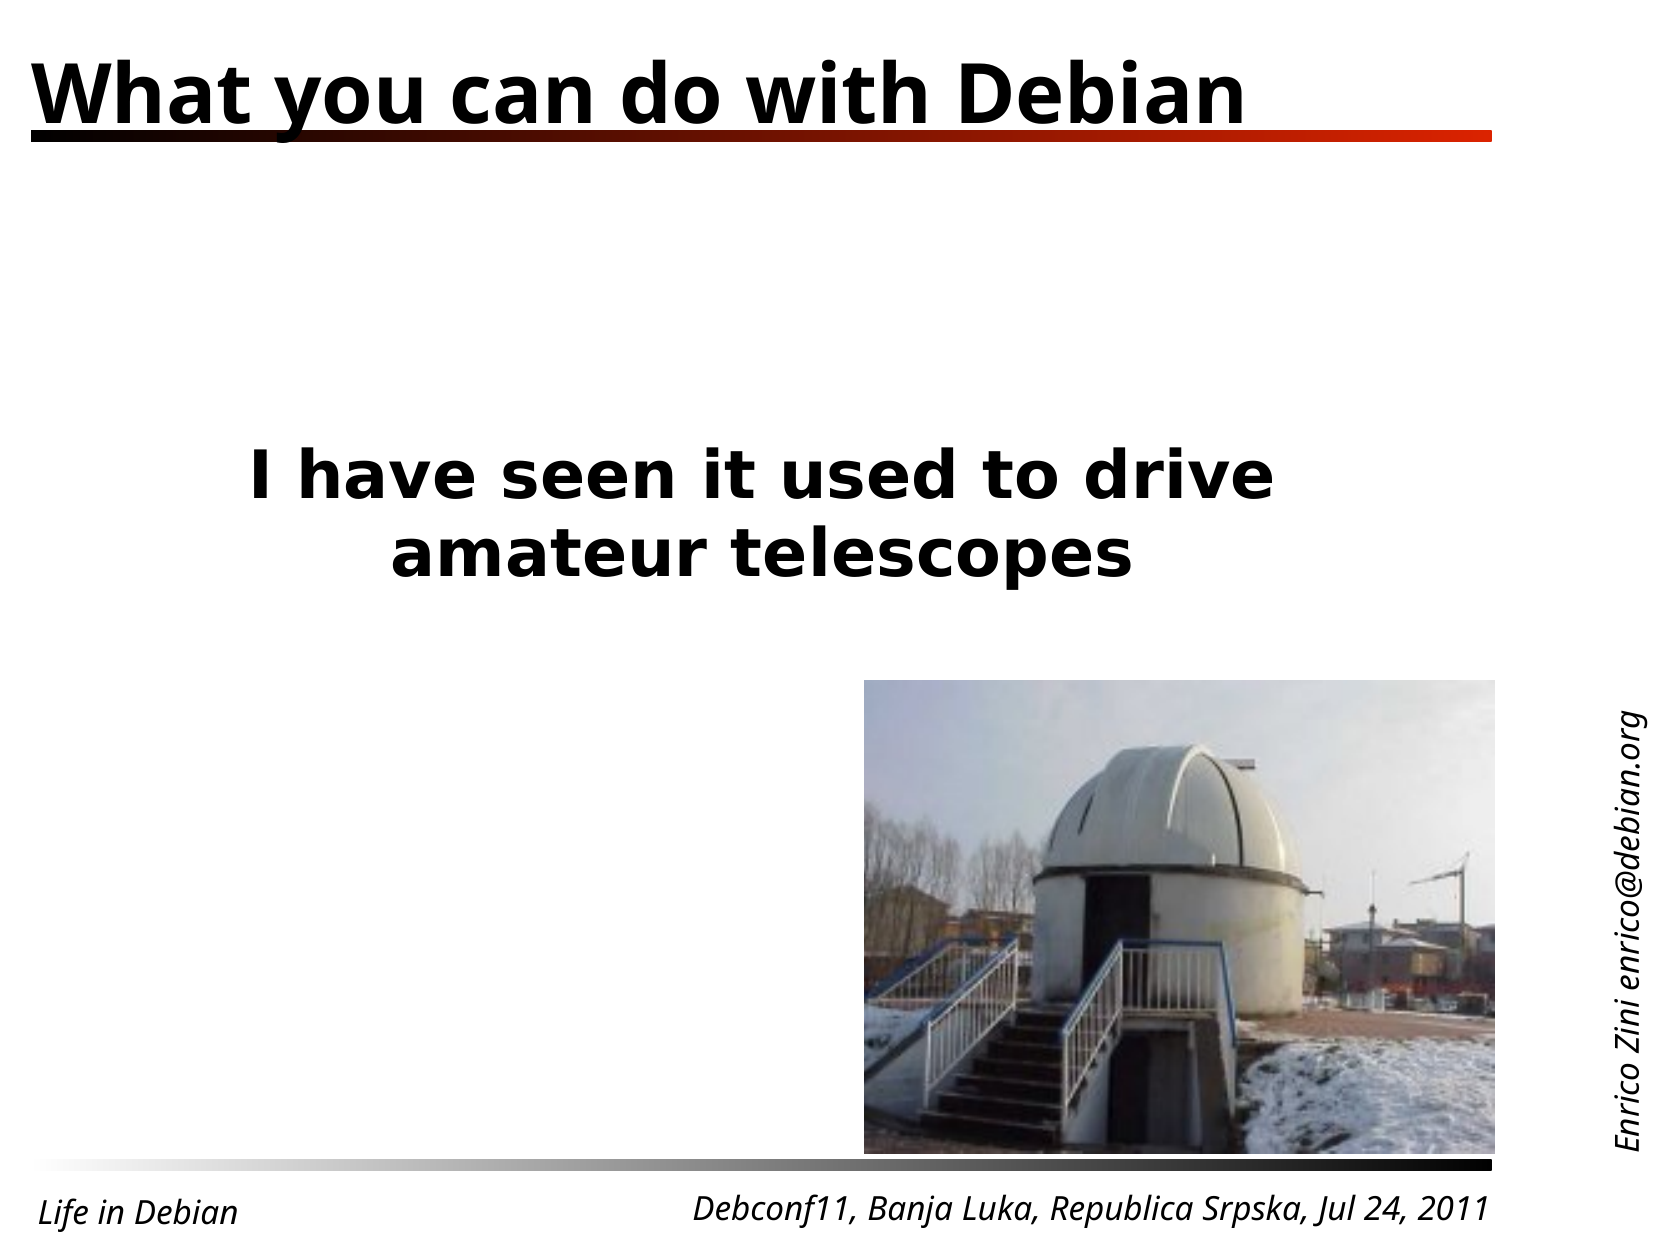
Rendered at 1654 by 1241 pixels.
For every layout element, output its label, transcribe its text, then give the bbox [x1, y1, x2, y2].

text_box I have seen it used to drive amateur telescopes [30, 436, 1495, 593]
text_box What you can do with Debian [31, 34, 1438, 168]
picture [864, 680, 1495, 1154]
